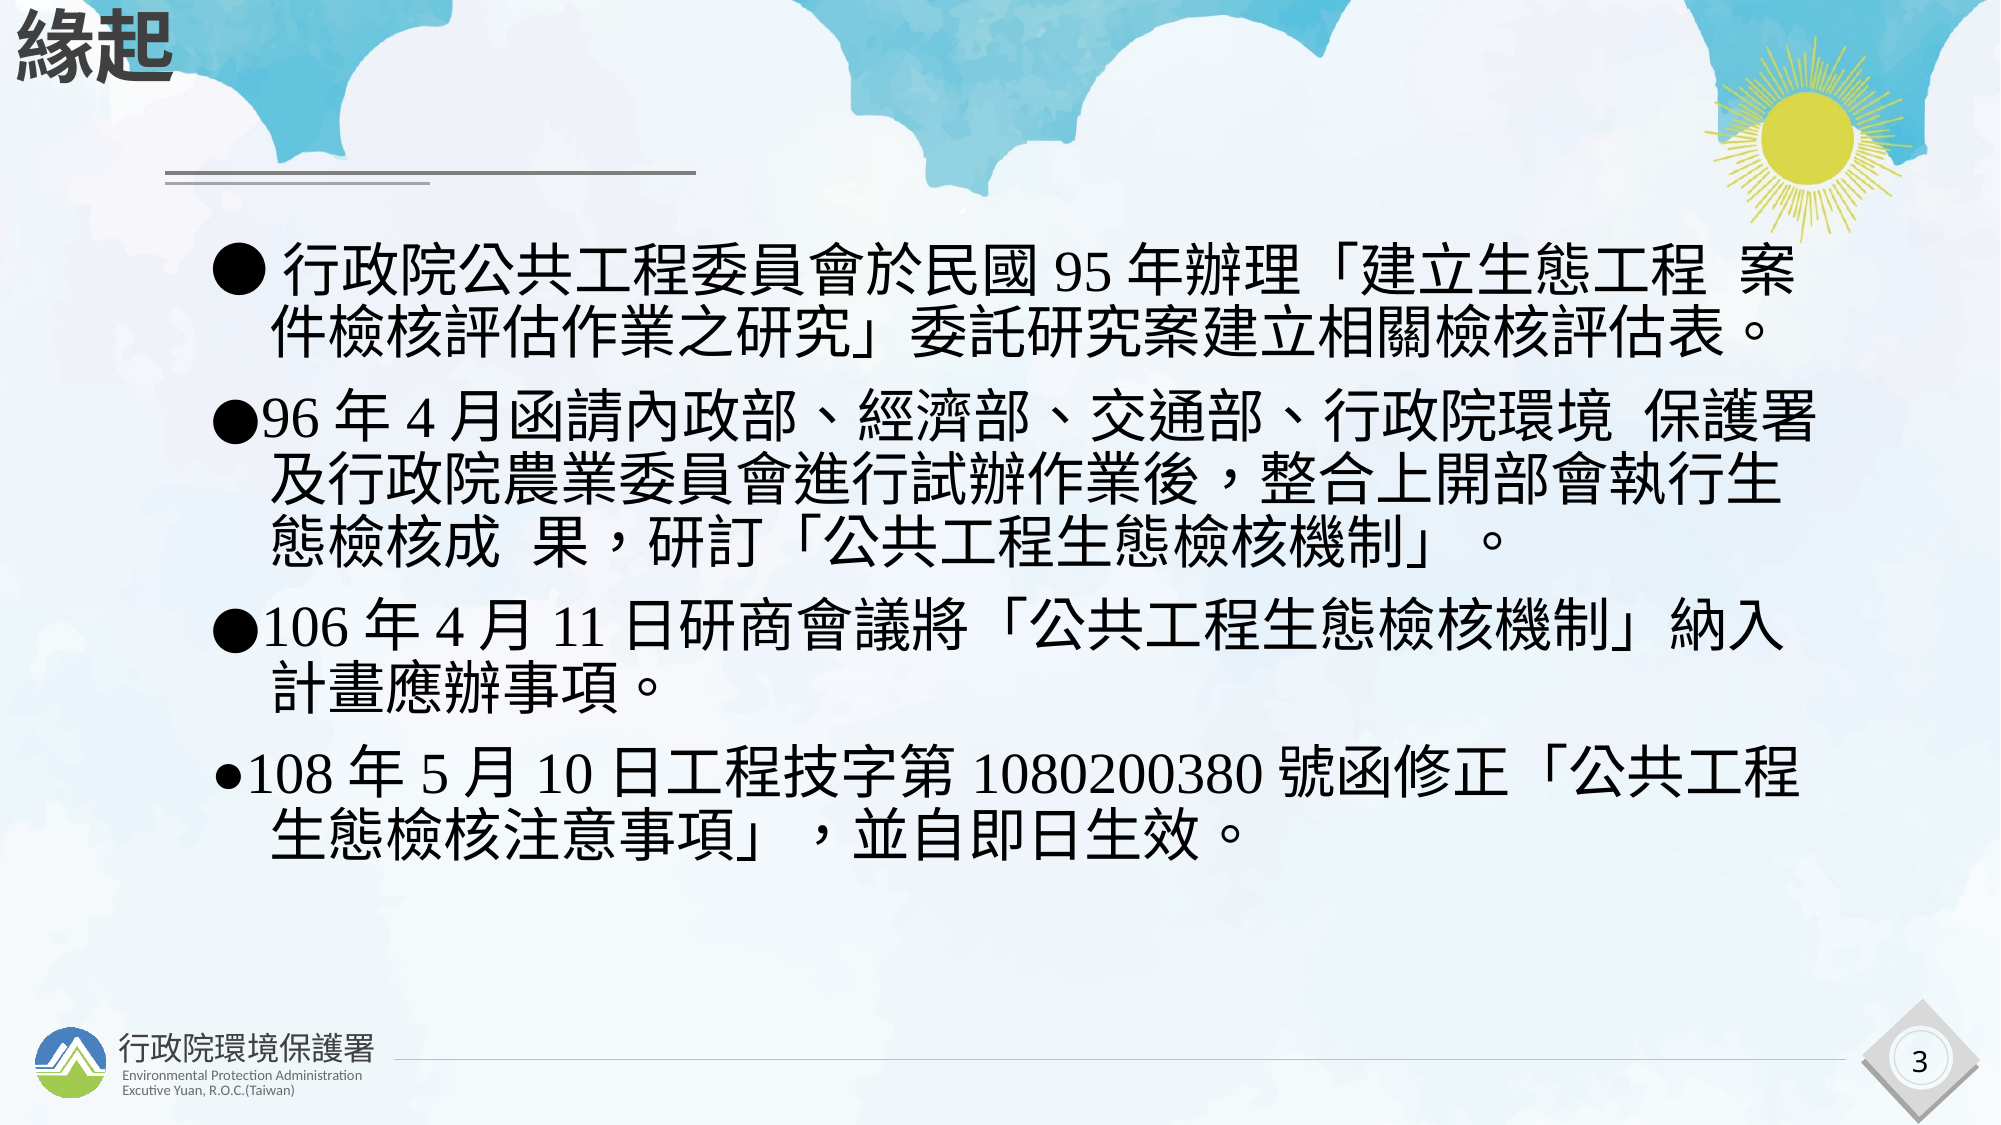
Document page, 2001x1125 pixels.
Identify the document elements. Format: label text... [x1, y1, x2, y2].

list ●行政院公共工程委員會於民國95年辦理「建立生態工程 案件檢核評估作業之研究」委託研究案建立相關檢核評估表。 ●96年4月函請內政部、經濟部、交通部、行政院環境 保護署及行政院農業委員會進行試辦作業後，整合上開部會執行生態檢核成 果，研訂「公共工程生態檢核機制」。 ●106年4月11日研商會議將「公共工程生態檢核機制」納入計畫應辦事項。 ●108年5月10日工程技字第1080200380號函修正「公共工程生態檢核注意事項」，並自即日生效。 [137, 233, 1844, 1014]
title 緣起 [0, 0, 1726, 102]
text_box 3 [1896, 1035, 1987, 1096]
